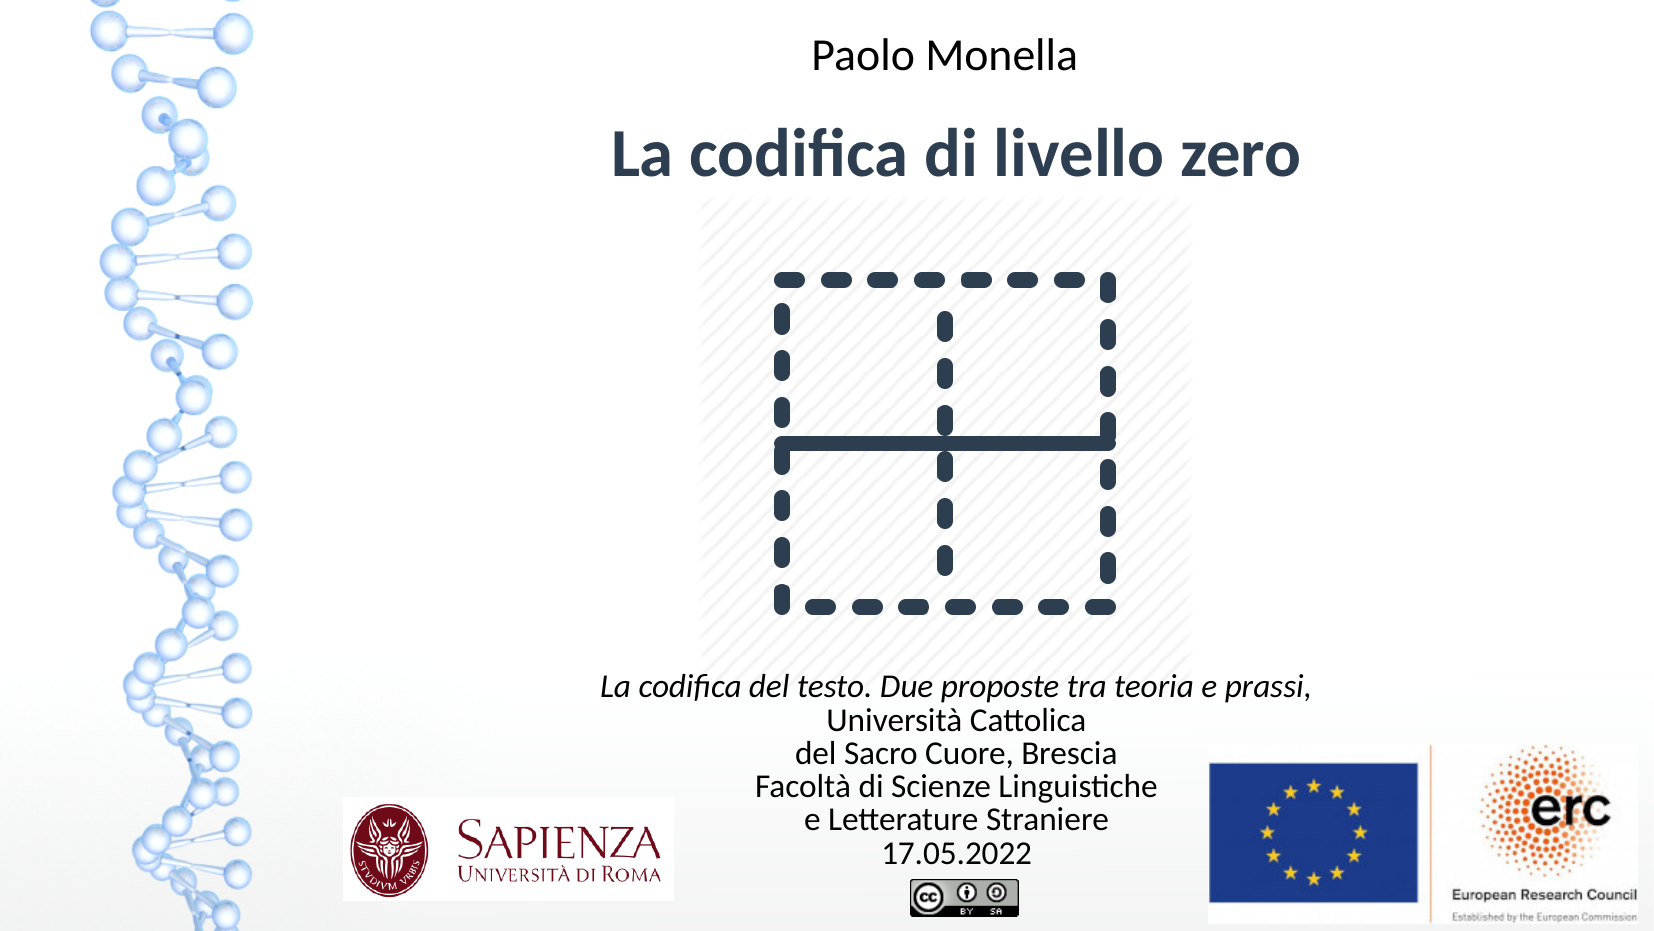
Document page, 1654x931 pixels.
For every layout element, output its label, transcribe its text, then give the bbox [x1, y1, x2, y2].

picture [0, 0, 1654, 931]
text_box La codifica del testo. Due proposte tra teoria e prassi, Università Cattolica del Sacro Cuore, Brescia Facoltà di Scienze Linguistiche e Letterature Straniere 17.05.2022 [283, 672, 1630, 906]
subtitle Paolo Monella [803, 35, 1087, 70]
text_box La codifica di livello zero [401, 70, 1512, 249]
